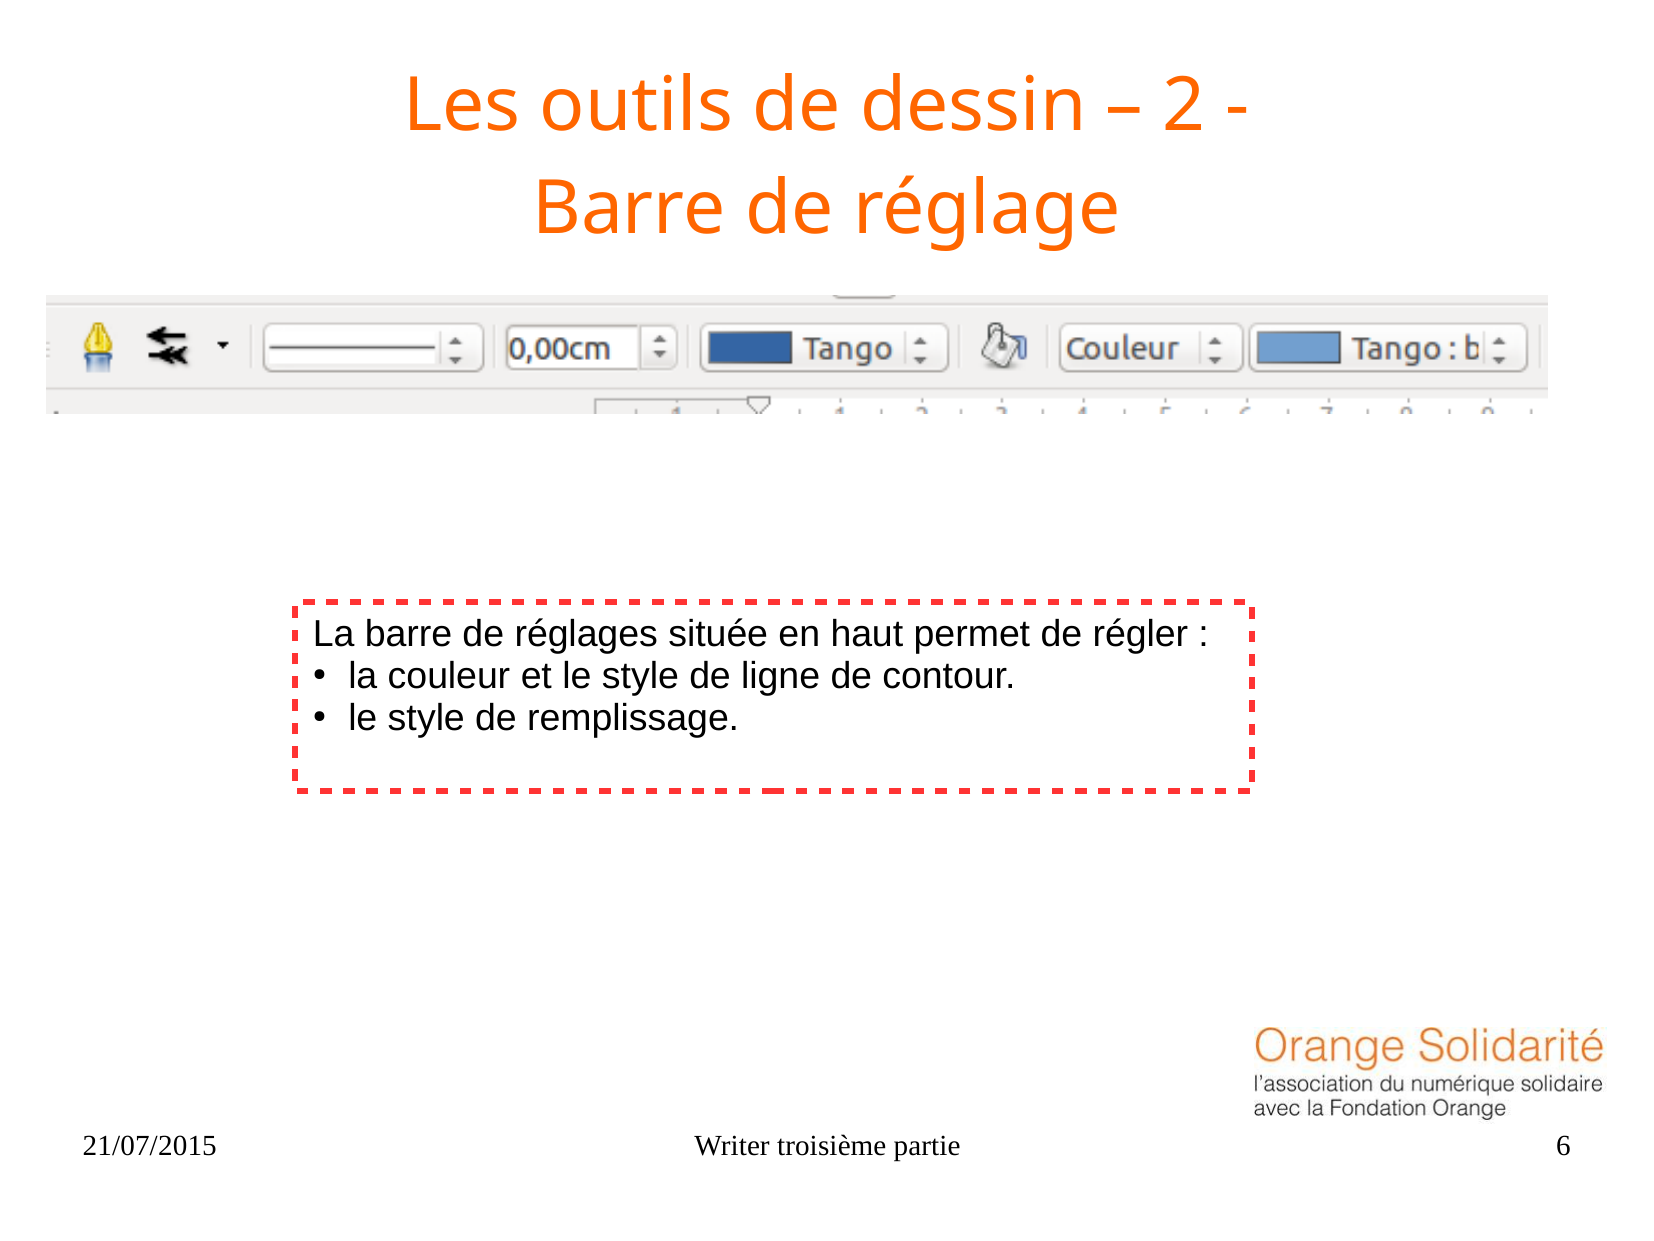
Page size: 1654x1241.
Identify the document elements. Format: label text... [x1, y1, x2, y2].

text_box La barre de réglages située en haut permet de régler : la couleur et le style de ligne de contour. le style de remplissage. [295, 602, 1252, 792]
title Les outils de dessin – 2 - Barre de réglage [82, 49, 1571, 257]
picture [46, 295, 1548, 414]
picture [1254, 1027, 1607, 1126]
